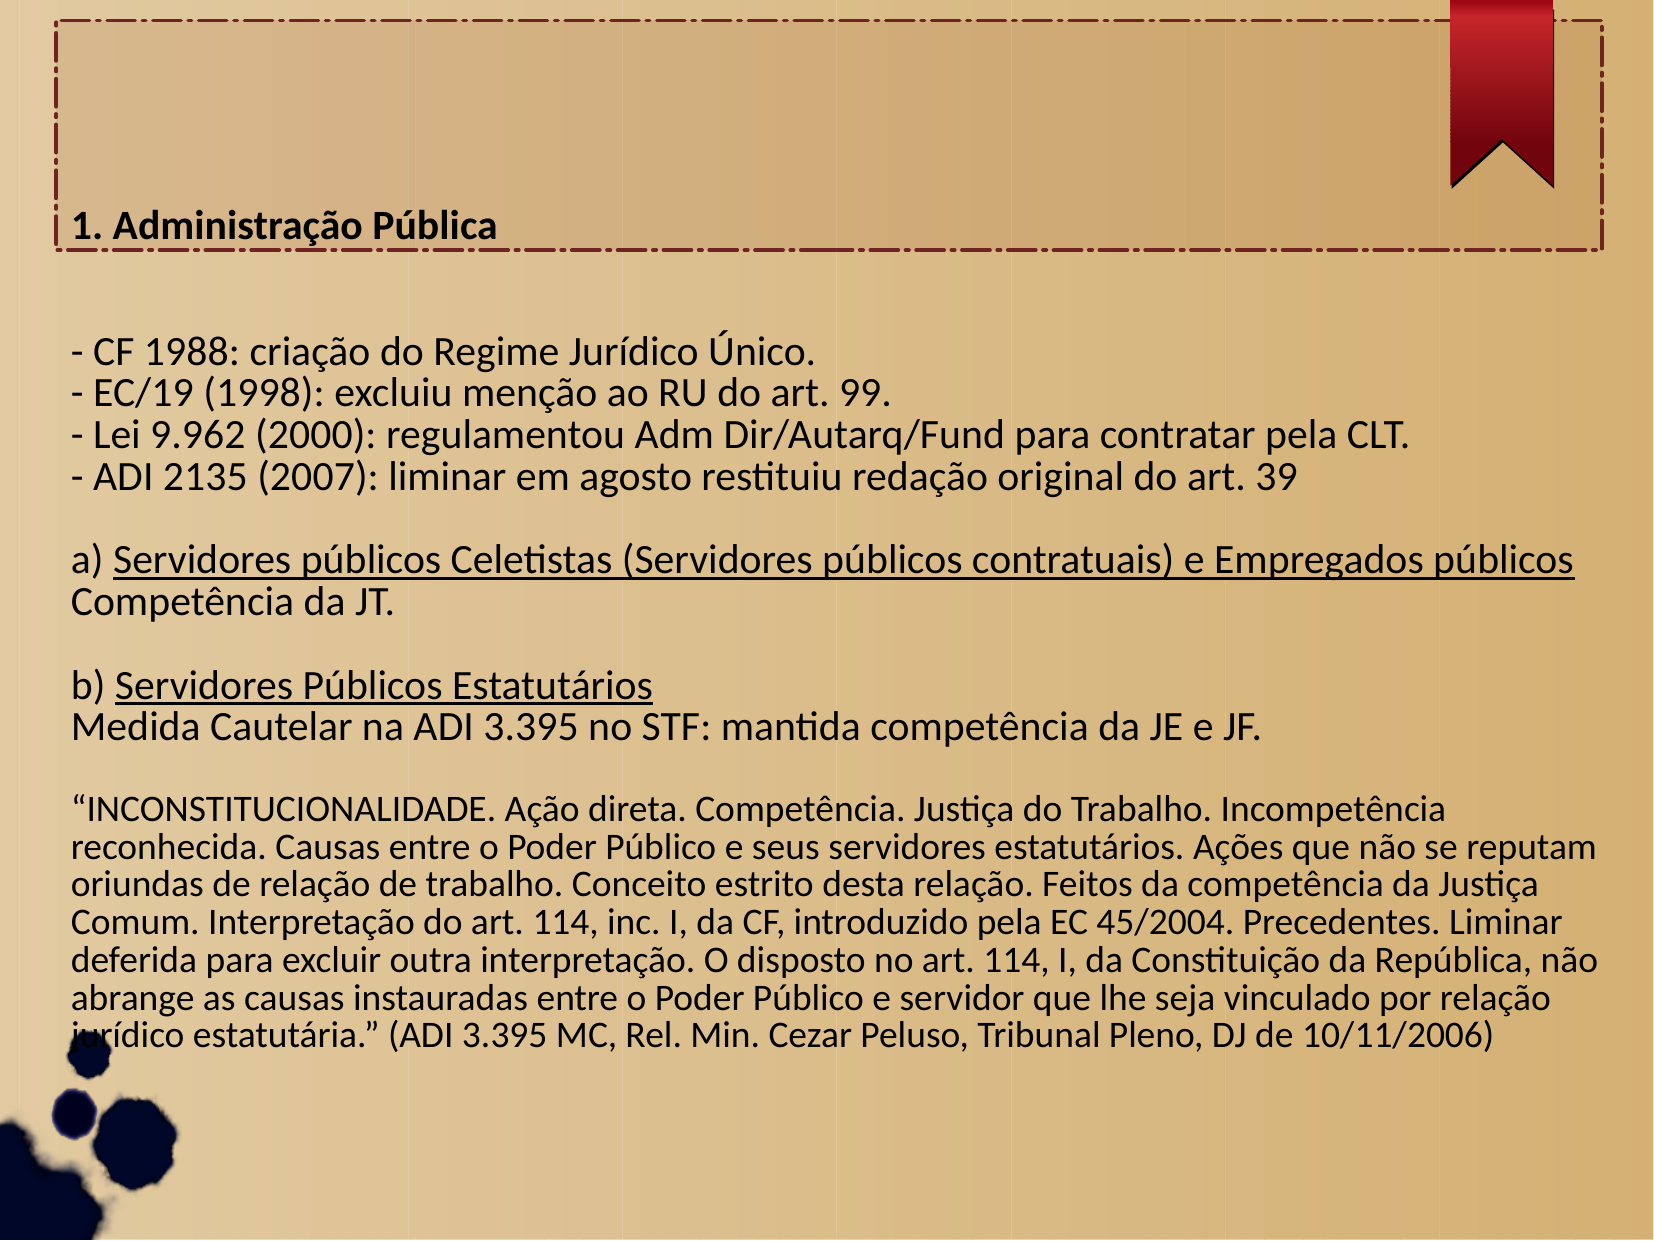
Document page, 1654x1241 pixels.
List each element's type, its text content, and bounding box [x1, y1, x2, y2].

title 1. Administração Pública - CF 1988: criação do Regime Jurídico Único. - EC/19 (1998): excluiu menção ao RU do art. 99. - Lei 9.962 (2000): regulamentou Adm Dir/Autarq/Fund para contratar pela CLT. - ADI 2135 (2007): liminar em agosto restituiu redação original do art. 39 a) Servidores públicos Celetistas (Servidores públicos contratuais) e Empregados públicos Competência da JT. b) Servidores Públicos Estatutários Medida Cautelar na ADI 3.395 no STF: mantida competência da JE e JF. “INCONSTITUCIONALIDADE. Ação direta. Competência. Justiça do Trabalho. Incompetência reconhecida. Causas entre o Poder Público e seus servidores estatutários. Ações que não se reputam oriundas de relação de trabalho. Conceito estrito desta relação. Feitos da competência da Justiça Comum. Interpretação do art. 114, inc. I, da CF, introduzido pela EC 45/2004. Precedentes. Liminar deferida para excluir outra interpretação. O disposto no art. 114, I, da Constituição da República, não abrange as causas instauradas entre o Poder Público e servidor que lhe seja vinculado por relação jurídico estatutária.” (ADI 3.395 MC, Rel. Min. Cezar Peluso, Tribunal Pleno, DJ de 10/11/2006) [70, 106, 1619, 1241]
